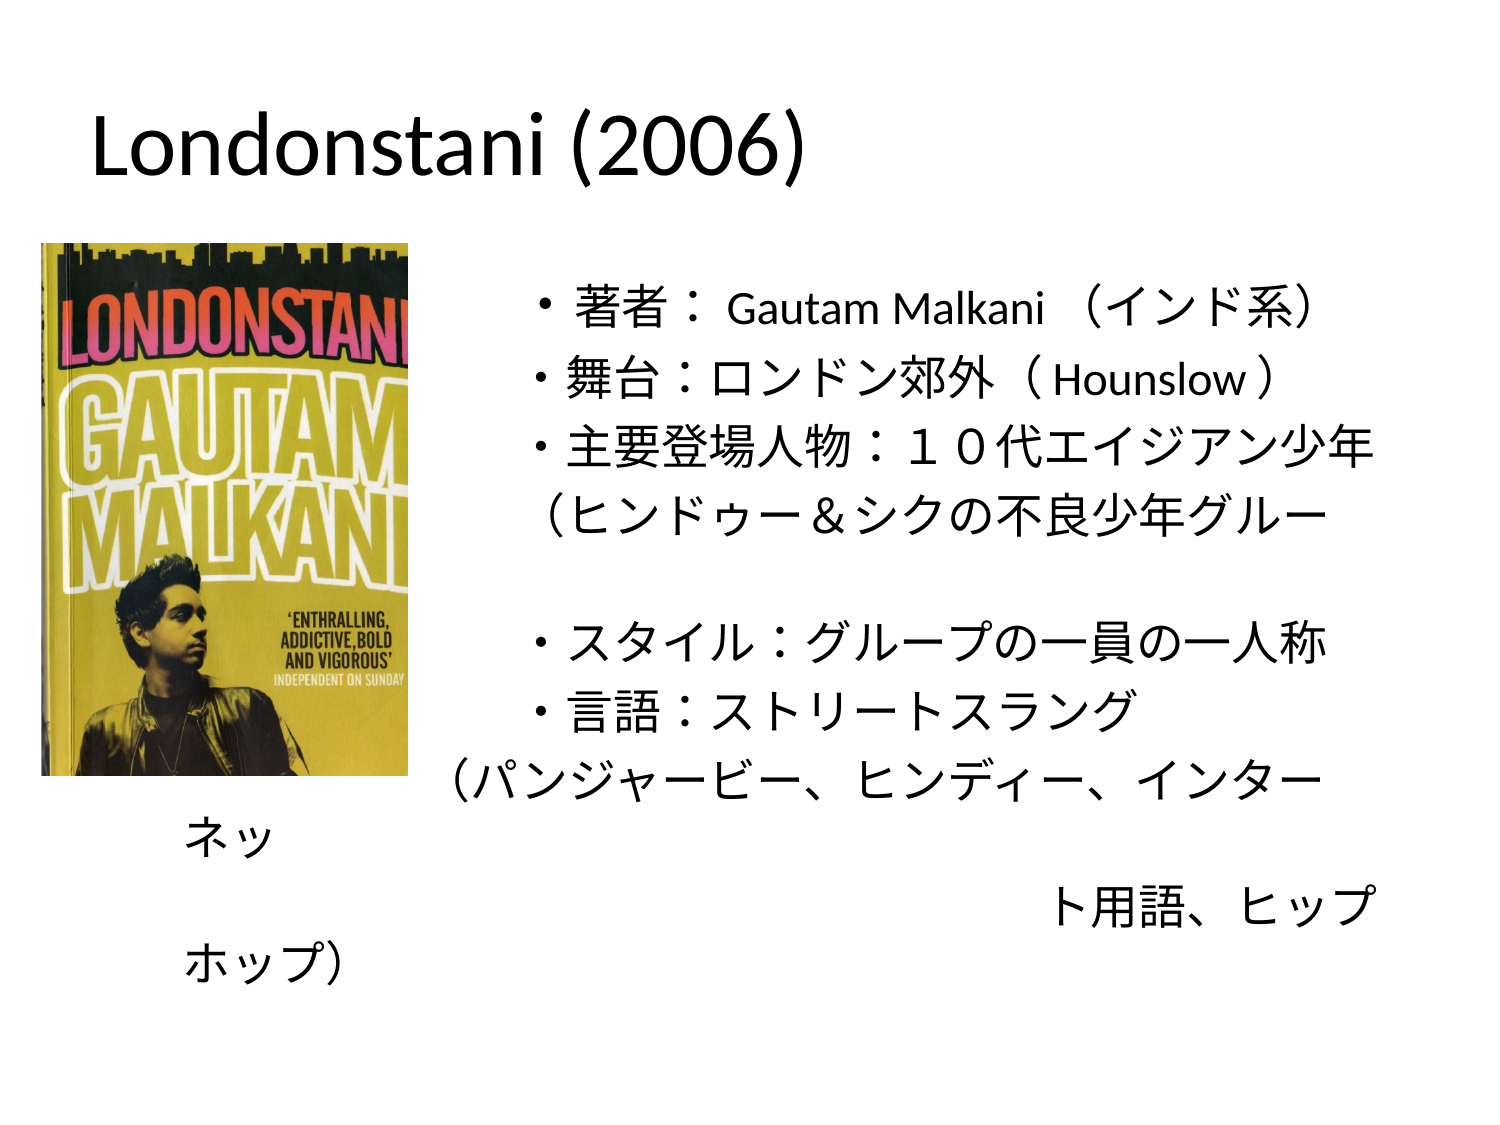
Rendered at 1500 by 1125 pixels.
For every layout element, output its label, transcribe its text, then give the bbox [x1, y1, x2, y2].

title Londonstani (2006) [75, 45, 1426, 185]
list ・著者：Gautam Malkani（インド系） ・舞台：ロンドン郊外（Hounslow） ・主要登場人物：１０代エイジアン少年 （ヒンドゥー＆シクの不良少年グループ） ・スタイル：グループの一員の一人称 ・言語：ストリートスラング （パンジャービー、ヒンディー、インターネッ ト用語、ヒップホップ） [147, 262, 1459, 1071]
picture [41, 243, 408, 776]
